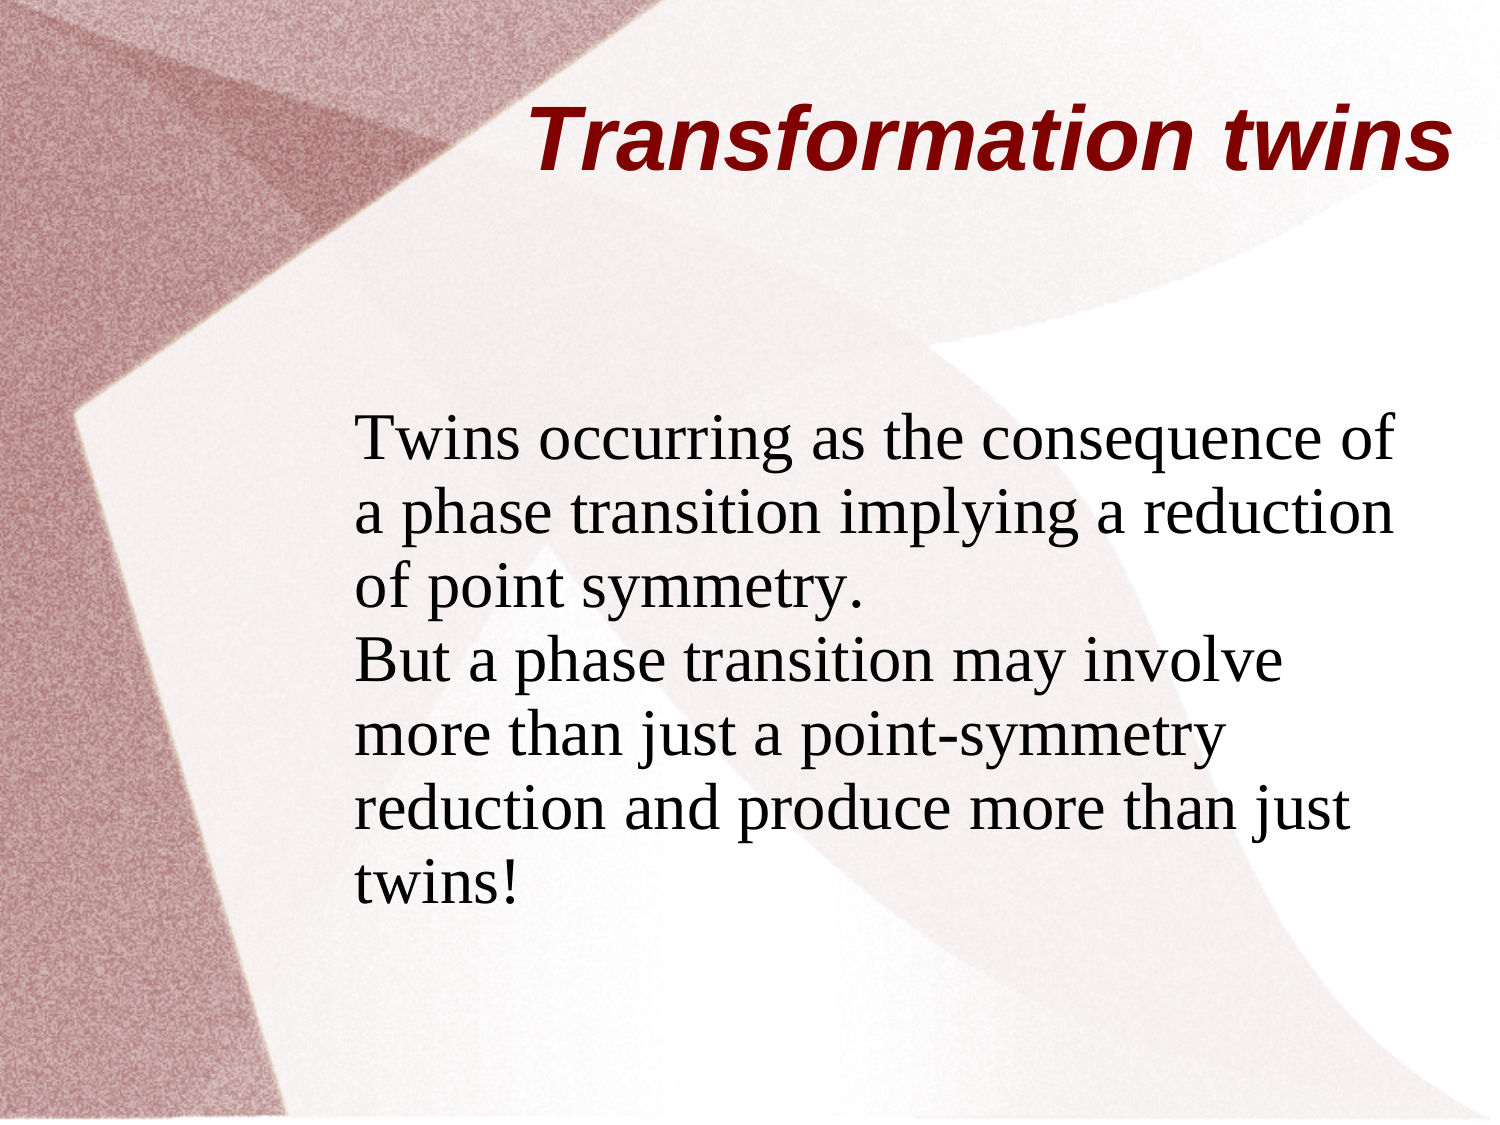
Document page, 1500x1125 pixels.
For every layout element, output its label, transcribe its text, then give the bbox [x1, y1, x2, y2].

picture [0, 0, 1500, 1125]
text_box Twins occurring as the consequence of a phase transition implying a reduction of point symmetry. But a phase transition may involve more than just a point-symmetry reduction and produce more than just twins! [340, 392, 1445, 926]
title Transformation twins [423, 52, 1458, 226]
